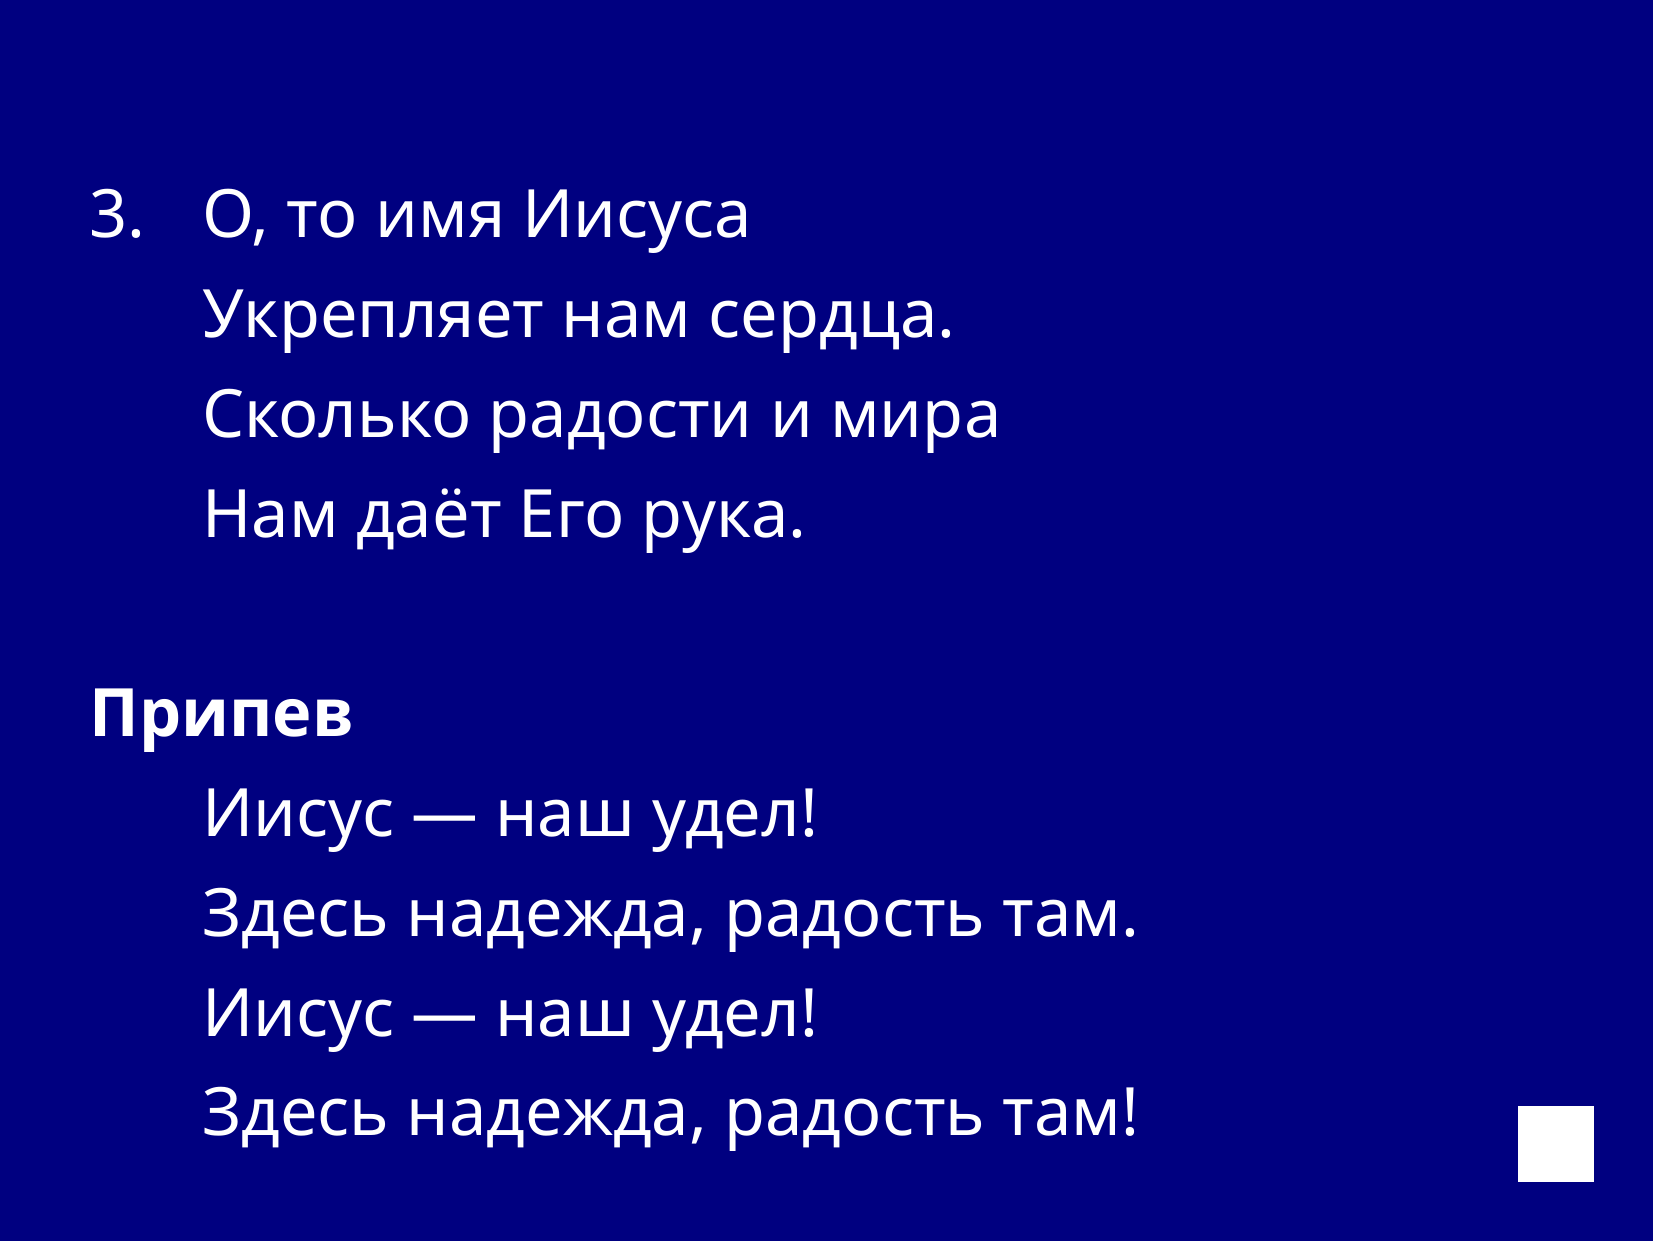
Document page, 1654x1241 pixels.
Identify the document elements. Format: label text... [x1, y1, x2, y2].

text_box [1518, 1106, 1594, 1182]
text_box 3. О, то имя Иисуса Укрепляет нам сердца. Сколько радости и мира Нам даёт Его рука. Припев Иисус — наш удел! Здесь надежда, радость там. Иисус — наш удел! Здесь надежда, радость там! [75, 150, 1576, 1163]
